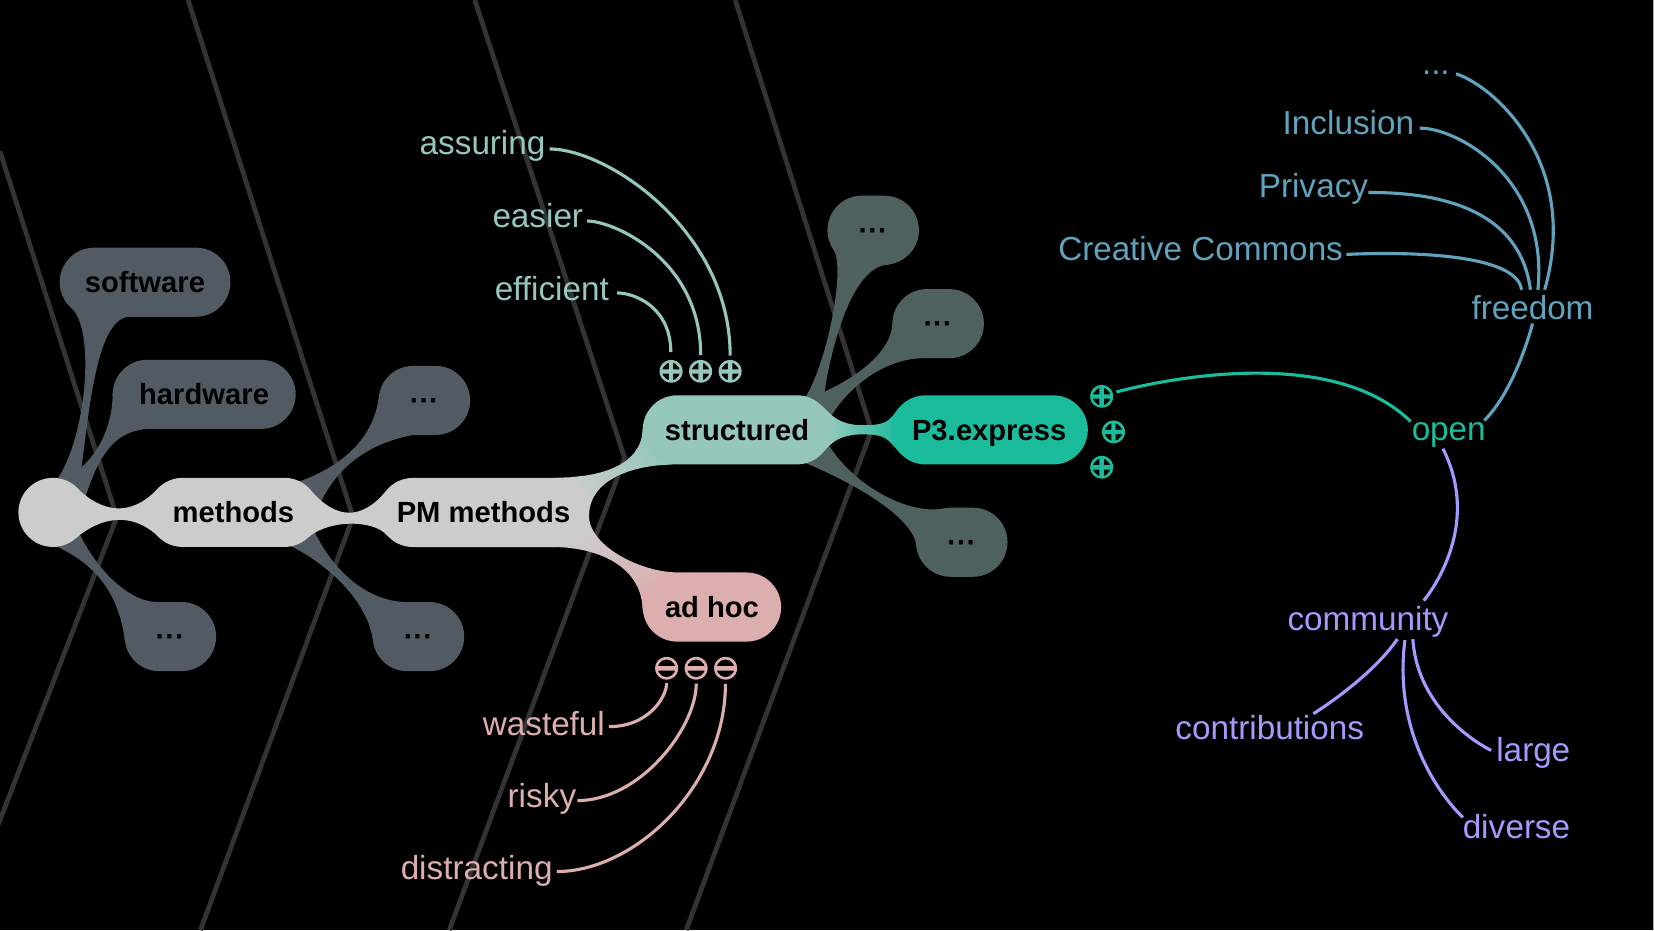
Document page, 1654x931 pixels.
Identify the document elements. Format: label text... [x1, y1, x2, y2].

text_box [1090, 455, 1114, 479]
text_box P3.express [890, 395, 1088, 465]
text_box methods [148, 477, 309, 547]
text_box [557, 435, 672, 512]
text_box diverse [1448, 801, 1585, 854]
text_box [659, 359, 683, 383]
text_box [689, 359, 713, 383]
text_box software [59, 247, 231, 317]
text_box Inclusion [1267, 97, 1429, 150]
text_box [718, 359, 742, 383]
text_box hardware [112, 359, 296, 429]
text_box ··· [916, 507, 1008, 577]
text_box ··· [827, 195, 919, 265]
text_box efficient [480, 263, 624, 316]
text_box large [1481, 724, 1585, 777]
text_box contributions [1160, 701, 1379, 754]
text_box ad hoc [642, 572, 782, 642]
text_box [655, 656, 679, 680]
text_box freedom [1456, 282, 1609, 335]
text_box [292, 402, 413, 635]
text_box community [1272, 593, 1464, 646]
text_box distracting [386, 842, 568, 895]
text_box [806, 252, 938, 544]
text_box [18, 311, 158, 635]
text_box [1101, 420, 1126, 444]
text_box Creative Commons [1043, 223, 1358, 276]
text_box ··· [372, 602, 465, 672]
text_box ··· [378, 365, 471, 436]
text_box open [1397, 402, 1501, 455]
text_box PM methods [385, 477, 590, 548]
text_box [714, 656, 738, 680]
text_box [555, 513, 671, 602]
text_box Privacy [1244, 160, 1383, 213]
text_box ... [1407, 36, 1465, 89]
text_box ··· [124, 602, 217, 672]
text_box [1090, 384, 1114, 408]
text_box risky [492, 770, 591, 822]
text_box structured [642, 395, 832, 465]
text_box wasteful [468, 697, 620, 750]
text_box ··· [892, 289, 984, 359]
text_box [684, 656, 708, 680]
text_box assuring [404, 117, 561, 170]
text_box easier [477, 190, 598, 243]
